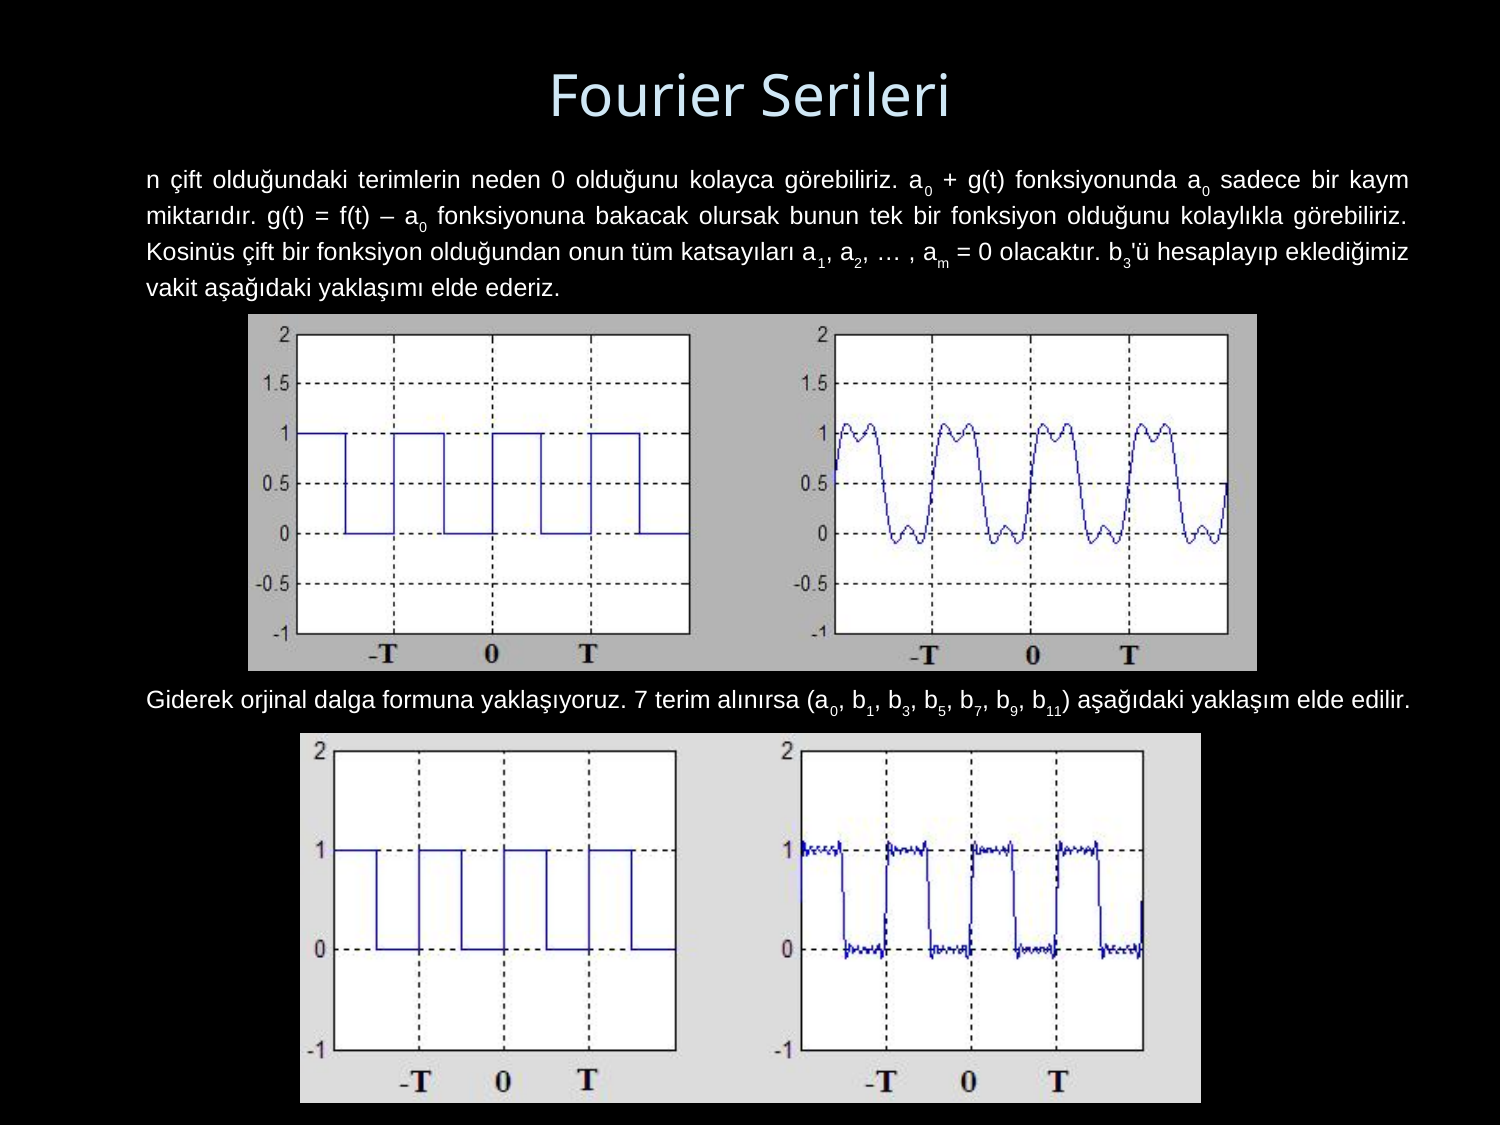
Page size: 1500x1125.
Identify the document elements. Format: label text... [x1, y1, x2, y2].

picture [300, 733, 1201, 1103]
picture [248, 314, 1257, 671]
list n çift olduğundaki terimlerin neden 0 olduğunu kolayca görebiliriz. a0 + g(t) fonksiyonunda a0 sadece bir kaym miktarıdır. g(t) = f(t) – a0 fonksiyonuna bakacak olursak bunun tek bir fonksiyon olduğunu kolaylıkla görebiliriz. Kosinüs çift bir fonksiyon olduğundan onun tüm katsayıları a1, a2, … , am = 0 olacaktır. b3'ü hesaplayıp eklediğimiz vakit aşağıdaki yaklaşımı elde ederiz. [75, 156, 1456, 315]
title Fourier Serileri [75, 21, 1426, 156]
list Giderek orjinal dalga formuna yaklaşıyoruz. 7 terim alınırsa (a0, b1, b3, b5, b7, b9, b11) aşağıdaki yaklaşım elde edilir. [75, 675, 1456, 776]
